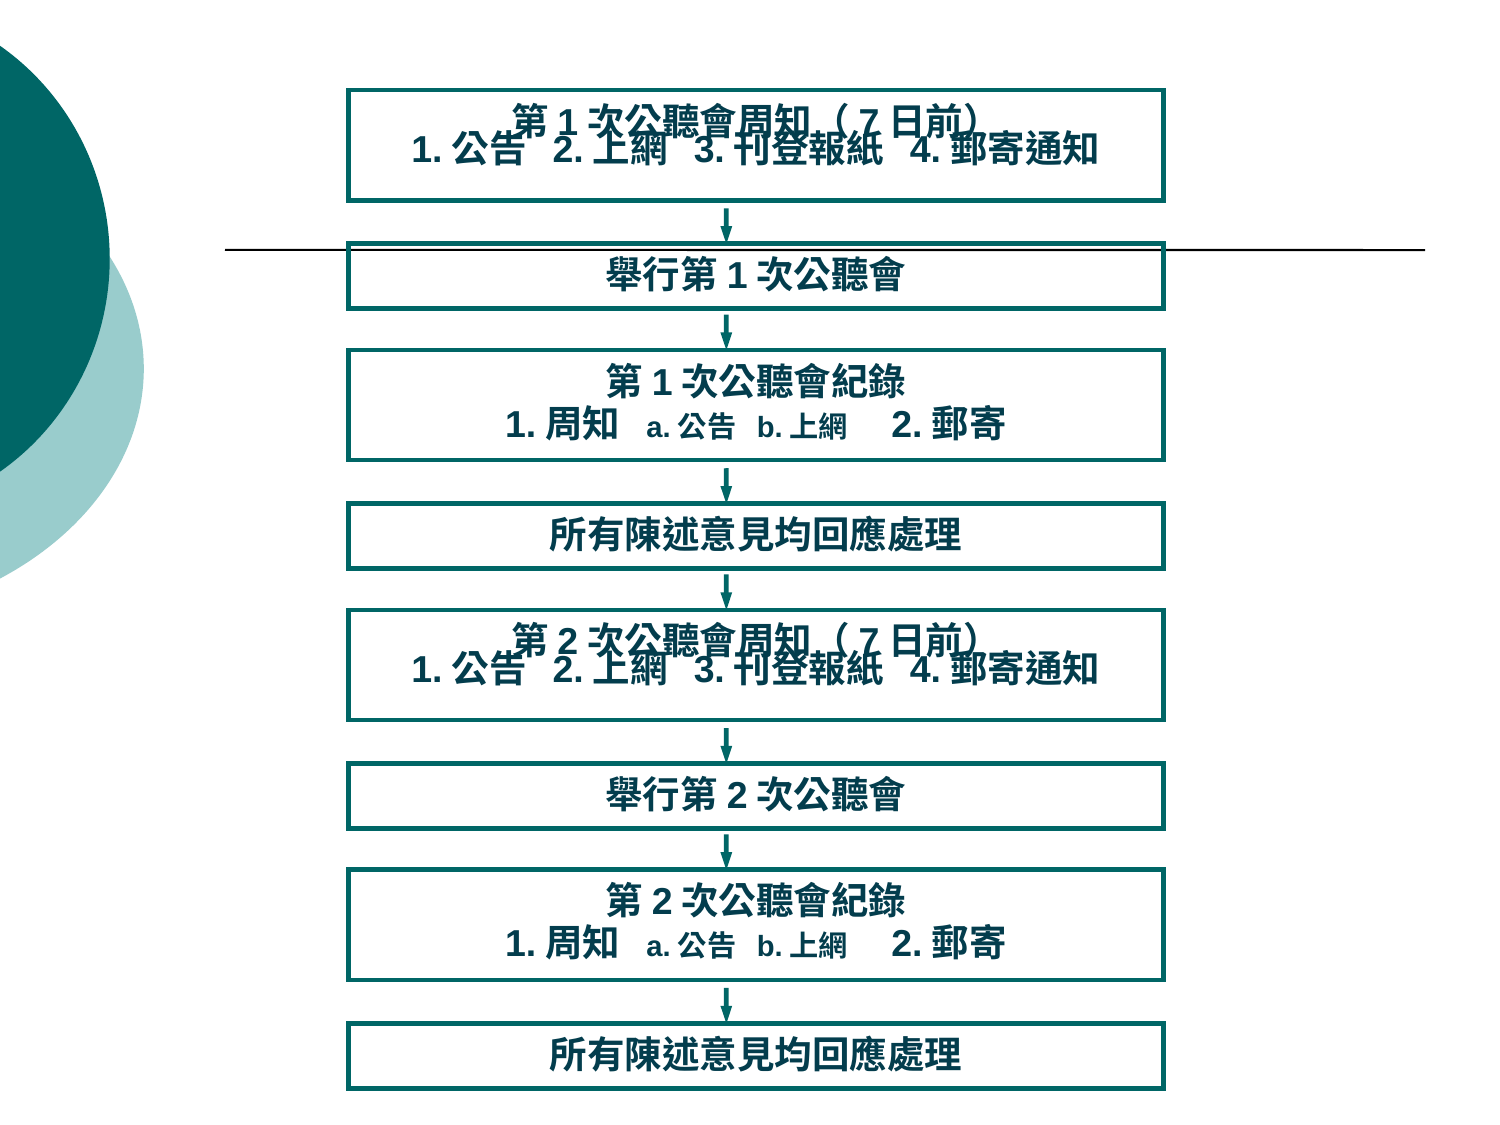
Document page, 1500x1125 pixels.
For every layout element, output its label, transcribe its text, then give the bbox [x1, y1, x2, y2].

text_box 第1次公聽會紀錄 1.周知 a.公告 b.上網 2.郵寄 [348, 350, 1164, 461]
text_box 第2次公聽會紀錄 1.周知 a.公告 b.上網 2.郵寄 [348, 869, 1164, 980]
text_box 所有陳述意見均回應處理 [348, 503, 1164, 569]
text_box 所有陳述意見均回應處理 [348, 1023, 1164, 1089]
text_box 第1次公聽會周知（7日前） 1.公告 2.上網 3.刊登報紙 4.郵寄通知 [348, 90, 1164, 201]
text_box 第2次公聽會周知（7日前） 1.公告 2.上網 3.刊登報紙 4.郵寄通知 [348, 609, 1164, 721]
text_box 舉行第2次公聽會 [348, 763, 1164, 829]
text_box 舉行第1次公聽會 [348, 243, 1164, 309]
